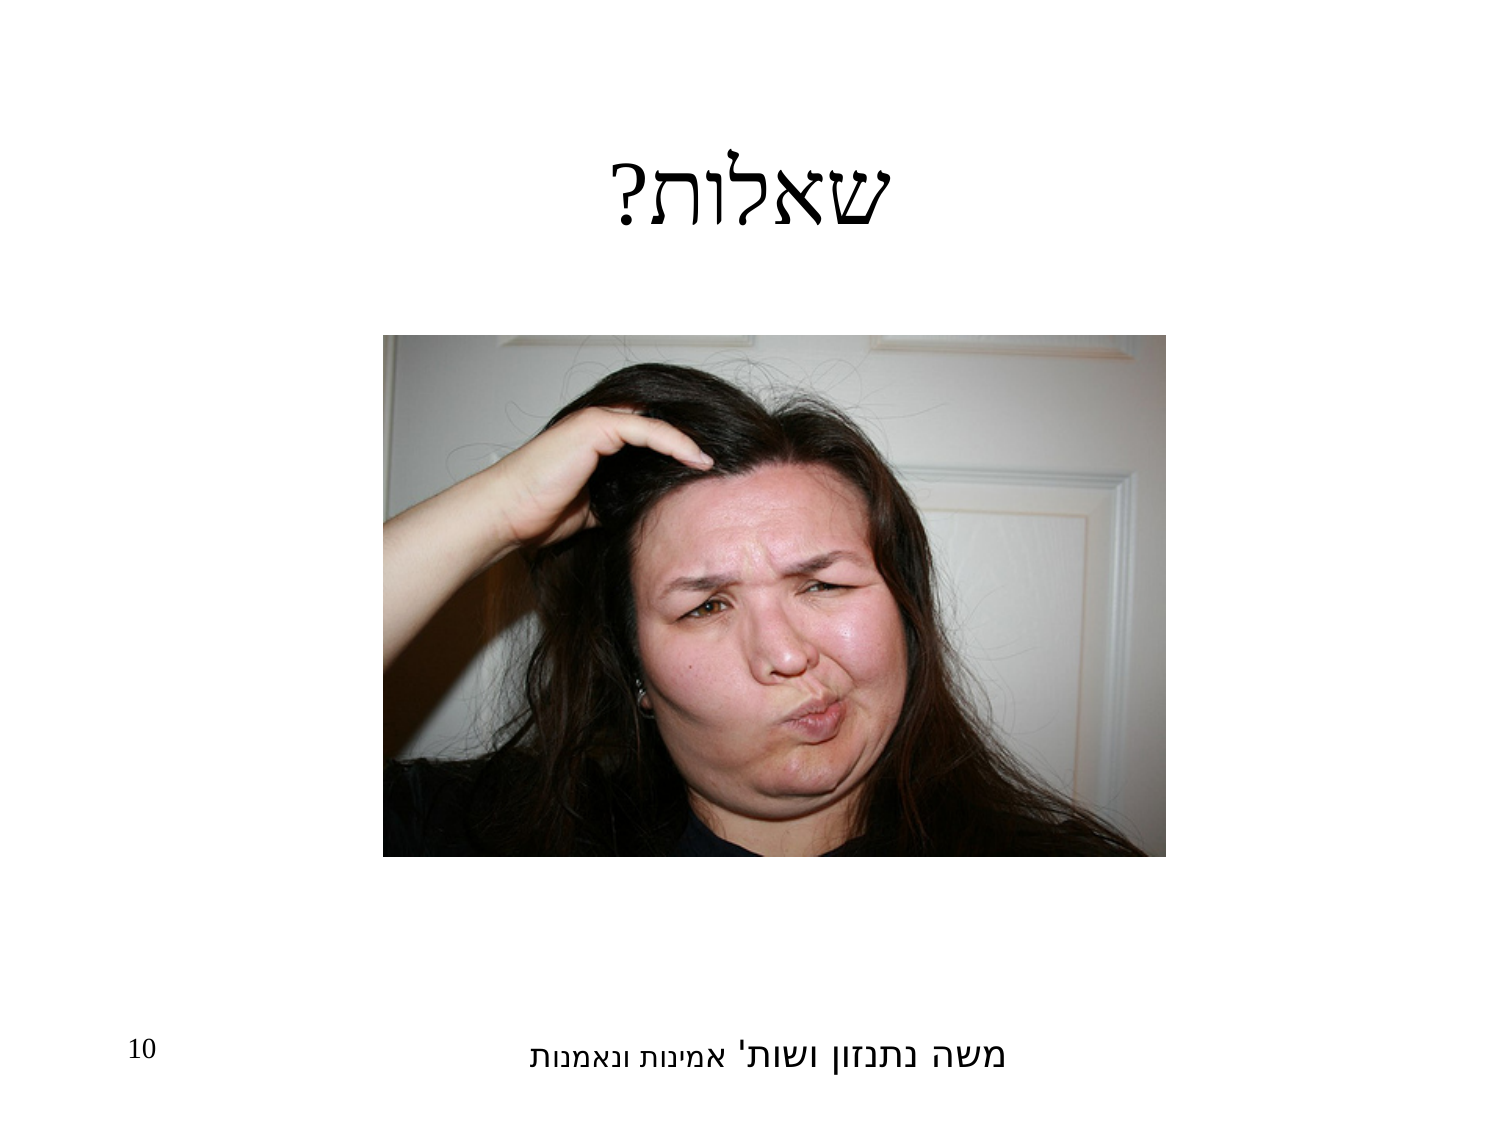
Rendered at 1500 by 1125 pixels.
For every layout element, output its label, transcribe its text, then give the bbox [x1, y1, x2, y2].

picture [383, 335, 1166, 857]
title שאלות? [112, 99, 1388, 288]
